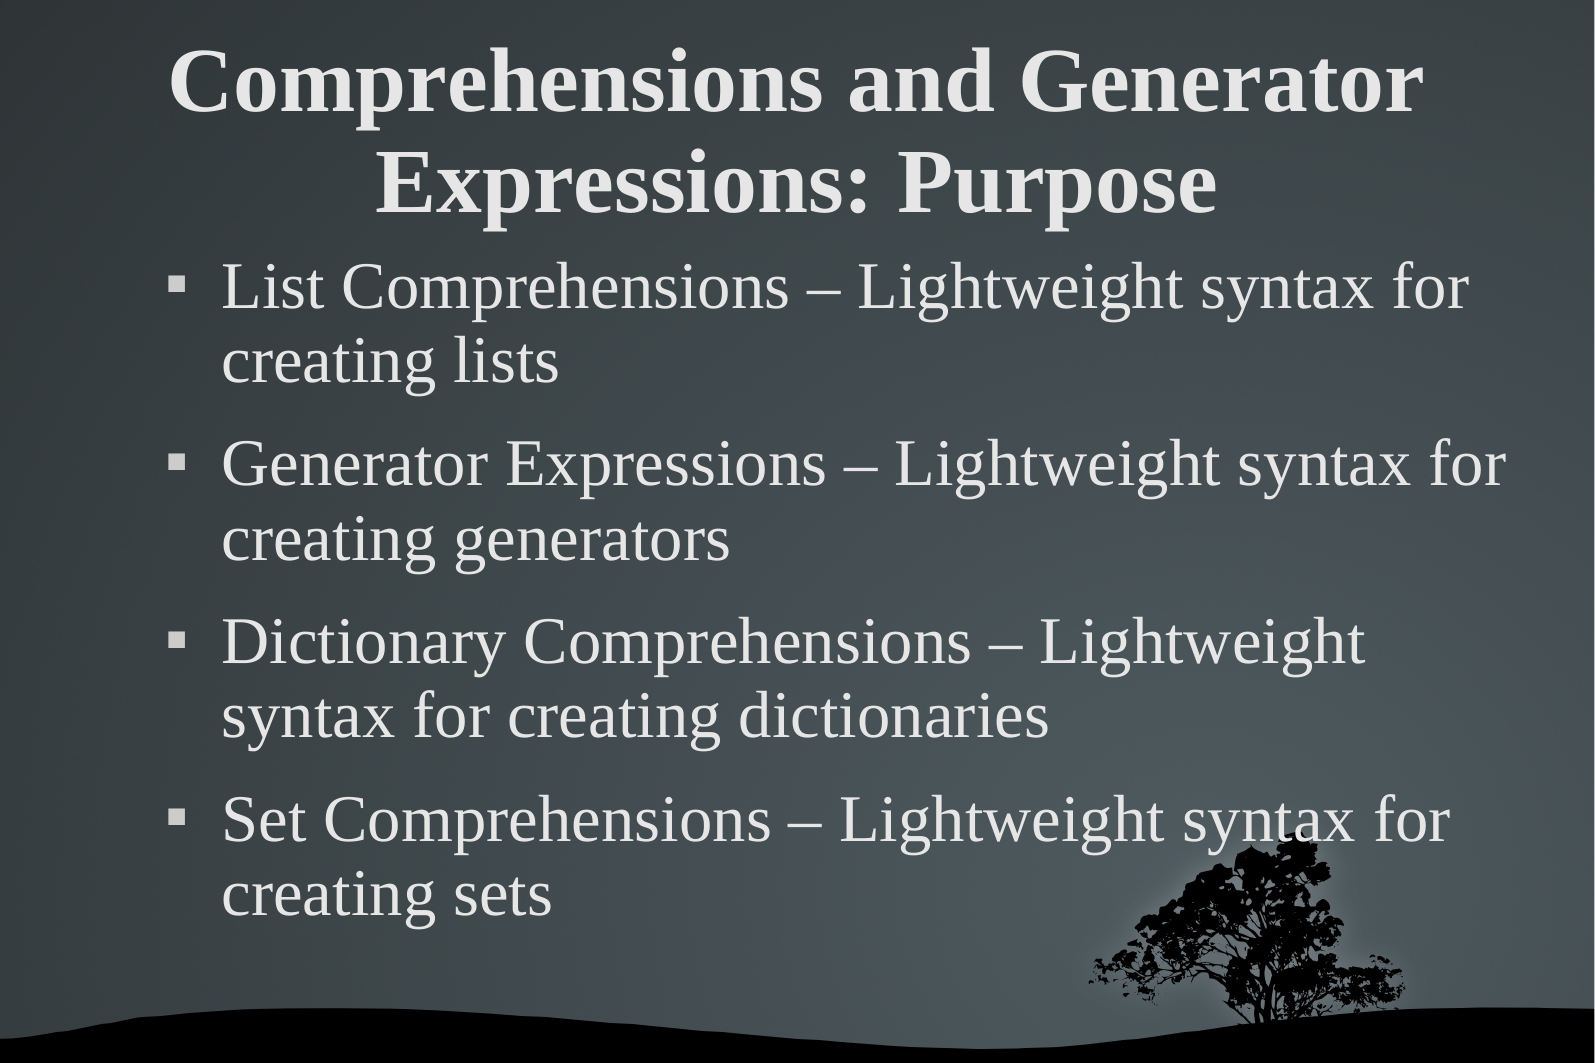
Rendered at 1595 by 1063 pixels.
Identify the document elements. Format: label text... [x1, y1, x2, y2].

title Comprehensions and Generator Expressions: Purpose [79, 11, 1515, 248]
picture [0, 0, 1595, 1063]
list List Comprehensions – Lightweight syntax for creating lists Generator Expressions – Lightweight syntax for creating generators Dictionary Comprehensions – Lightweight syntax for creating dictionaries Set Comprehensions – Lightweight syntax for creating sets [79, 248, 1515, 984]
